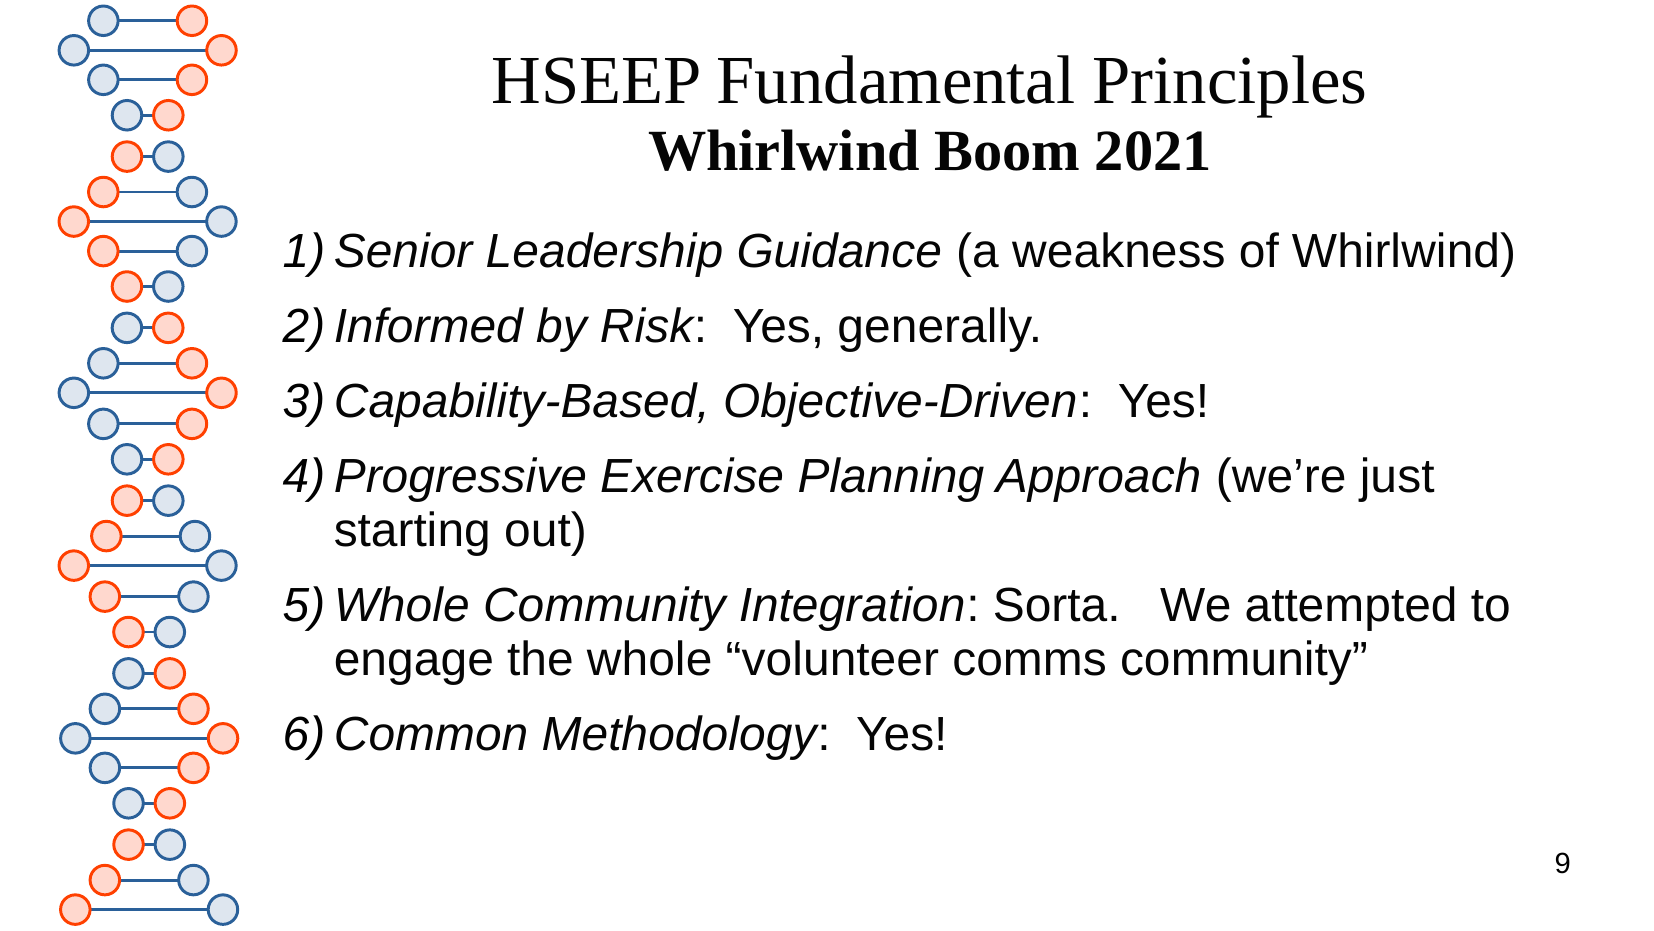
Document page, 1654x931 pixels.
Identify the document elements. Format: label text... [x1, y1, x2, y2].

title HSEEP Fundamental Principles Whirlwind Boom 2021 [265, 35, 1595, 189]
list Senior Leadership Guidance (a weakness of Whirlwind) Informed by Risk: Yes, generally. Capability-Based, Objective-Driven: Yes! Progressive Exercise Planning Approach (we’re just starting out) Whole Community Integration: Sorta. We attempted to engage the whole “volunteer comms community” Common Methodology: Yes! [265, 224, 1595, 764]
